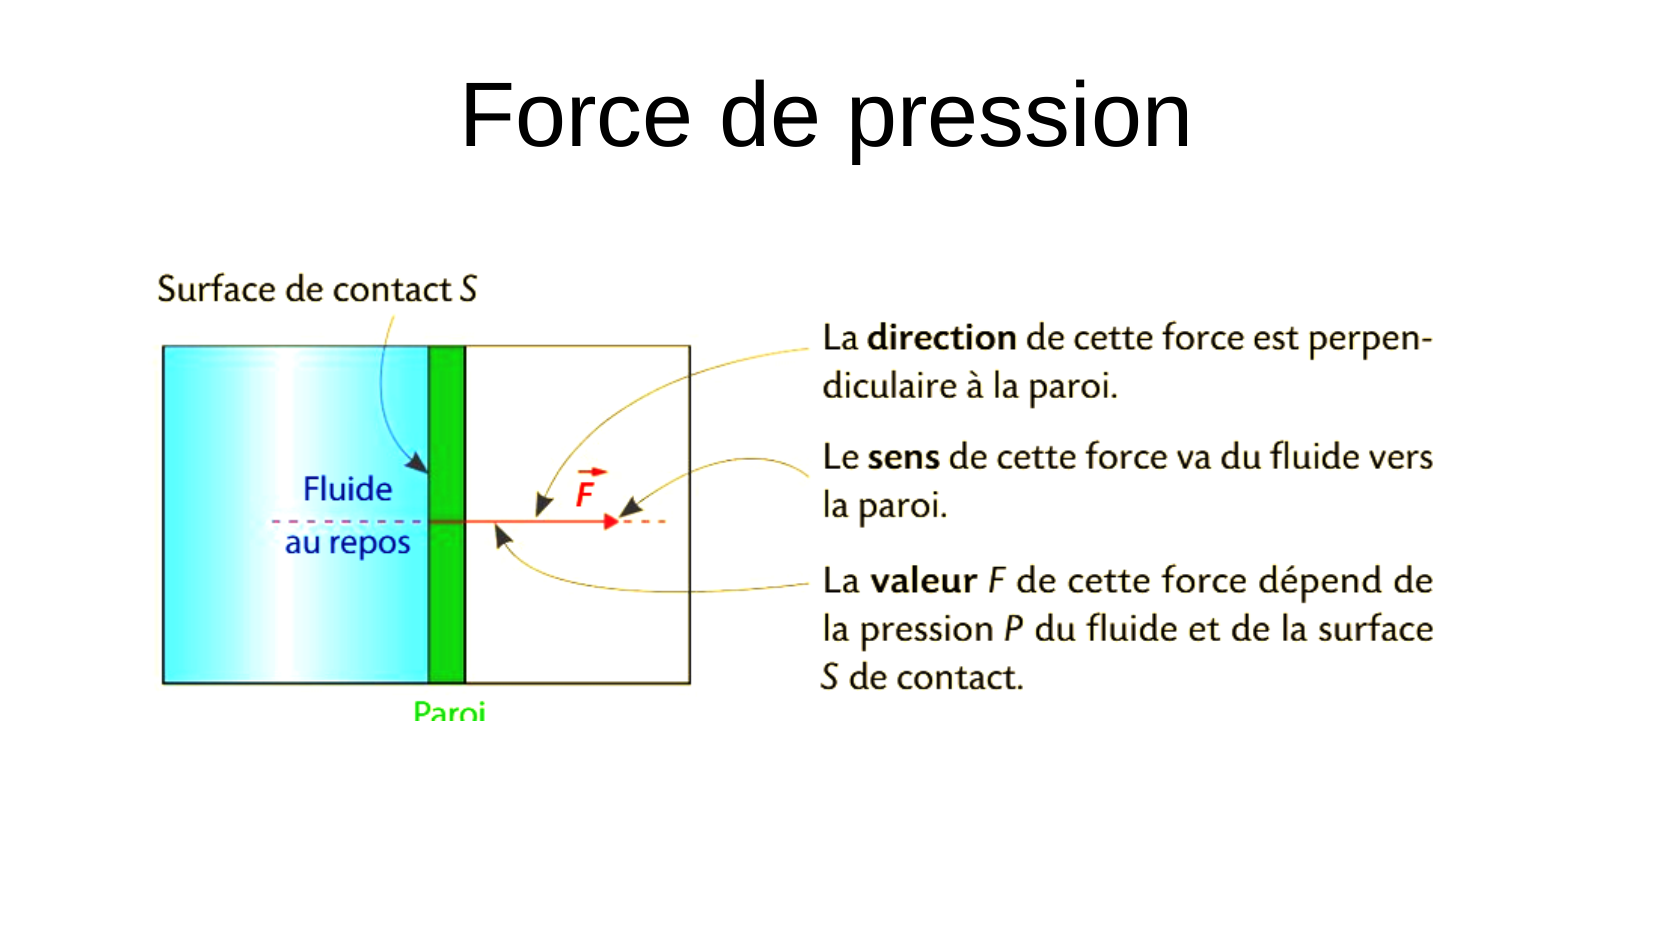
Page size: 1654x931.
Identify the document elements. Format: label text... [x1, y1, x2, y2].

title Force de pression [82, 37, 1571, 193]
picture [129, 247, 1457, 721]
